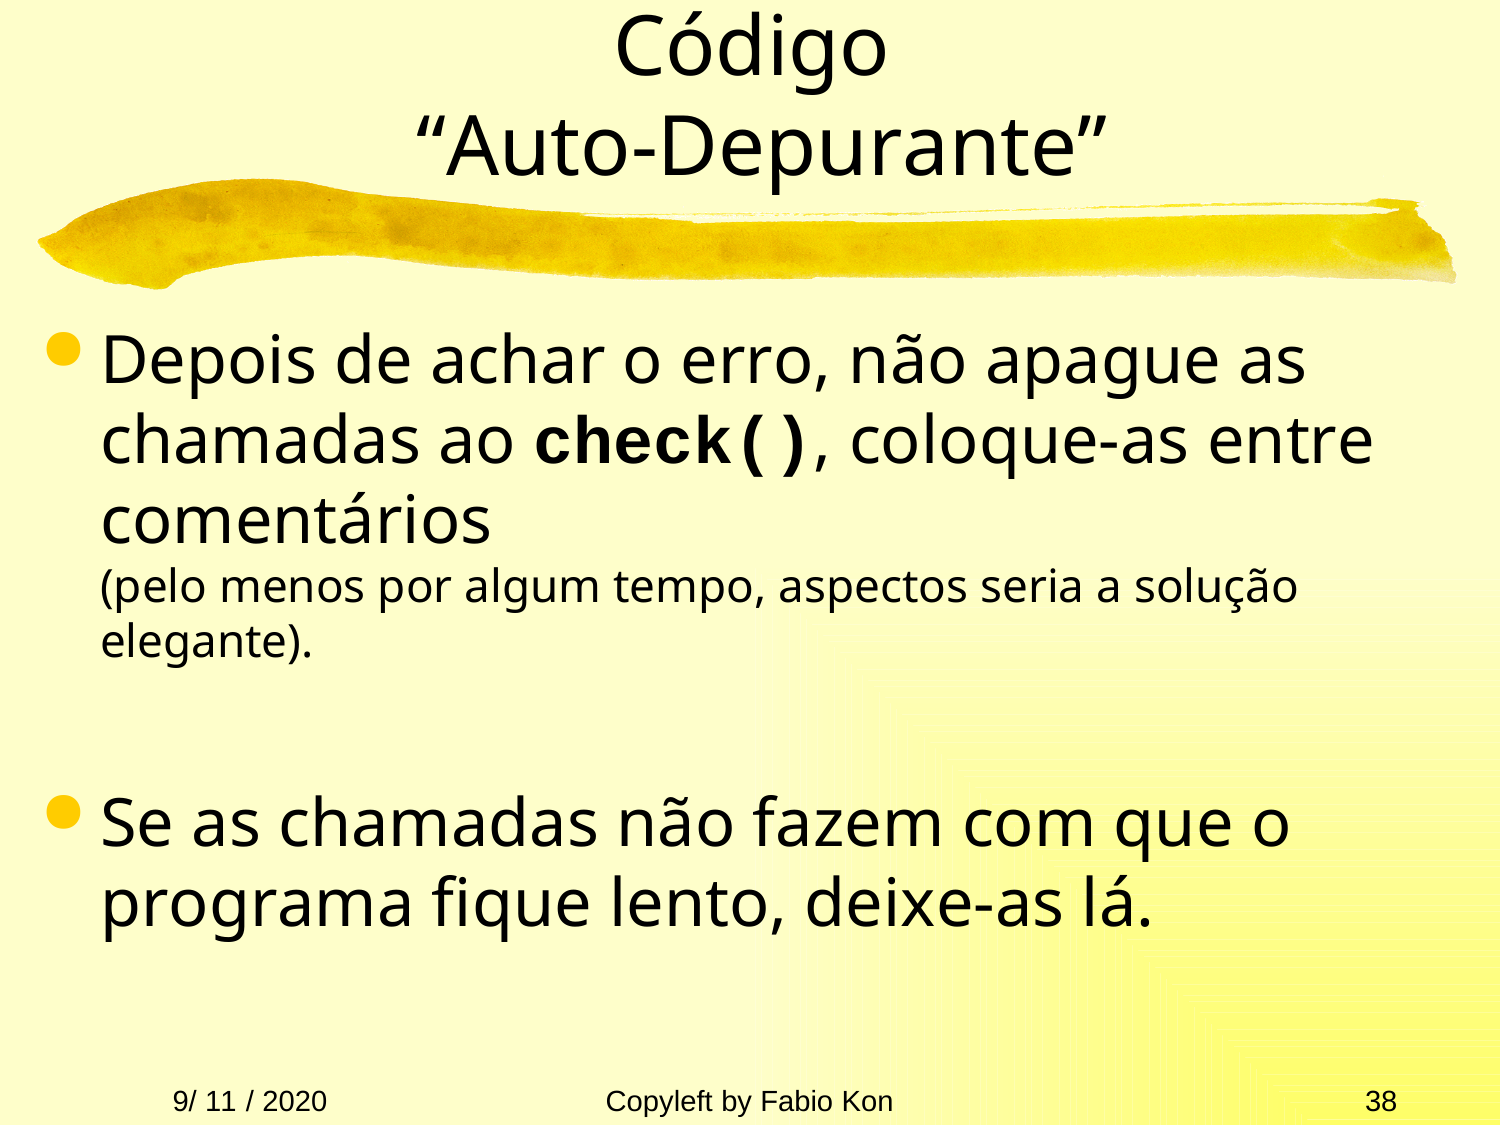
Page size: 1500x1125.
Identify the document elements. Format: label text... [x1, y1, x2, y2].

picture [24, 174, 1463, 297]
title Código “Auto-Depurante” [125, 0, 1401, 200]
list Depois de achar o erro, não apague as chamadas ao check(), coloque-as entre comentários (pelo menos por algum tempo, aspectos seria a solução elegante). Se as chamadas não fazem com que o programa fique lento, deixe-as lá. [29, 309, 1477, 994]
